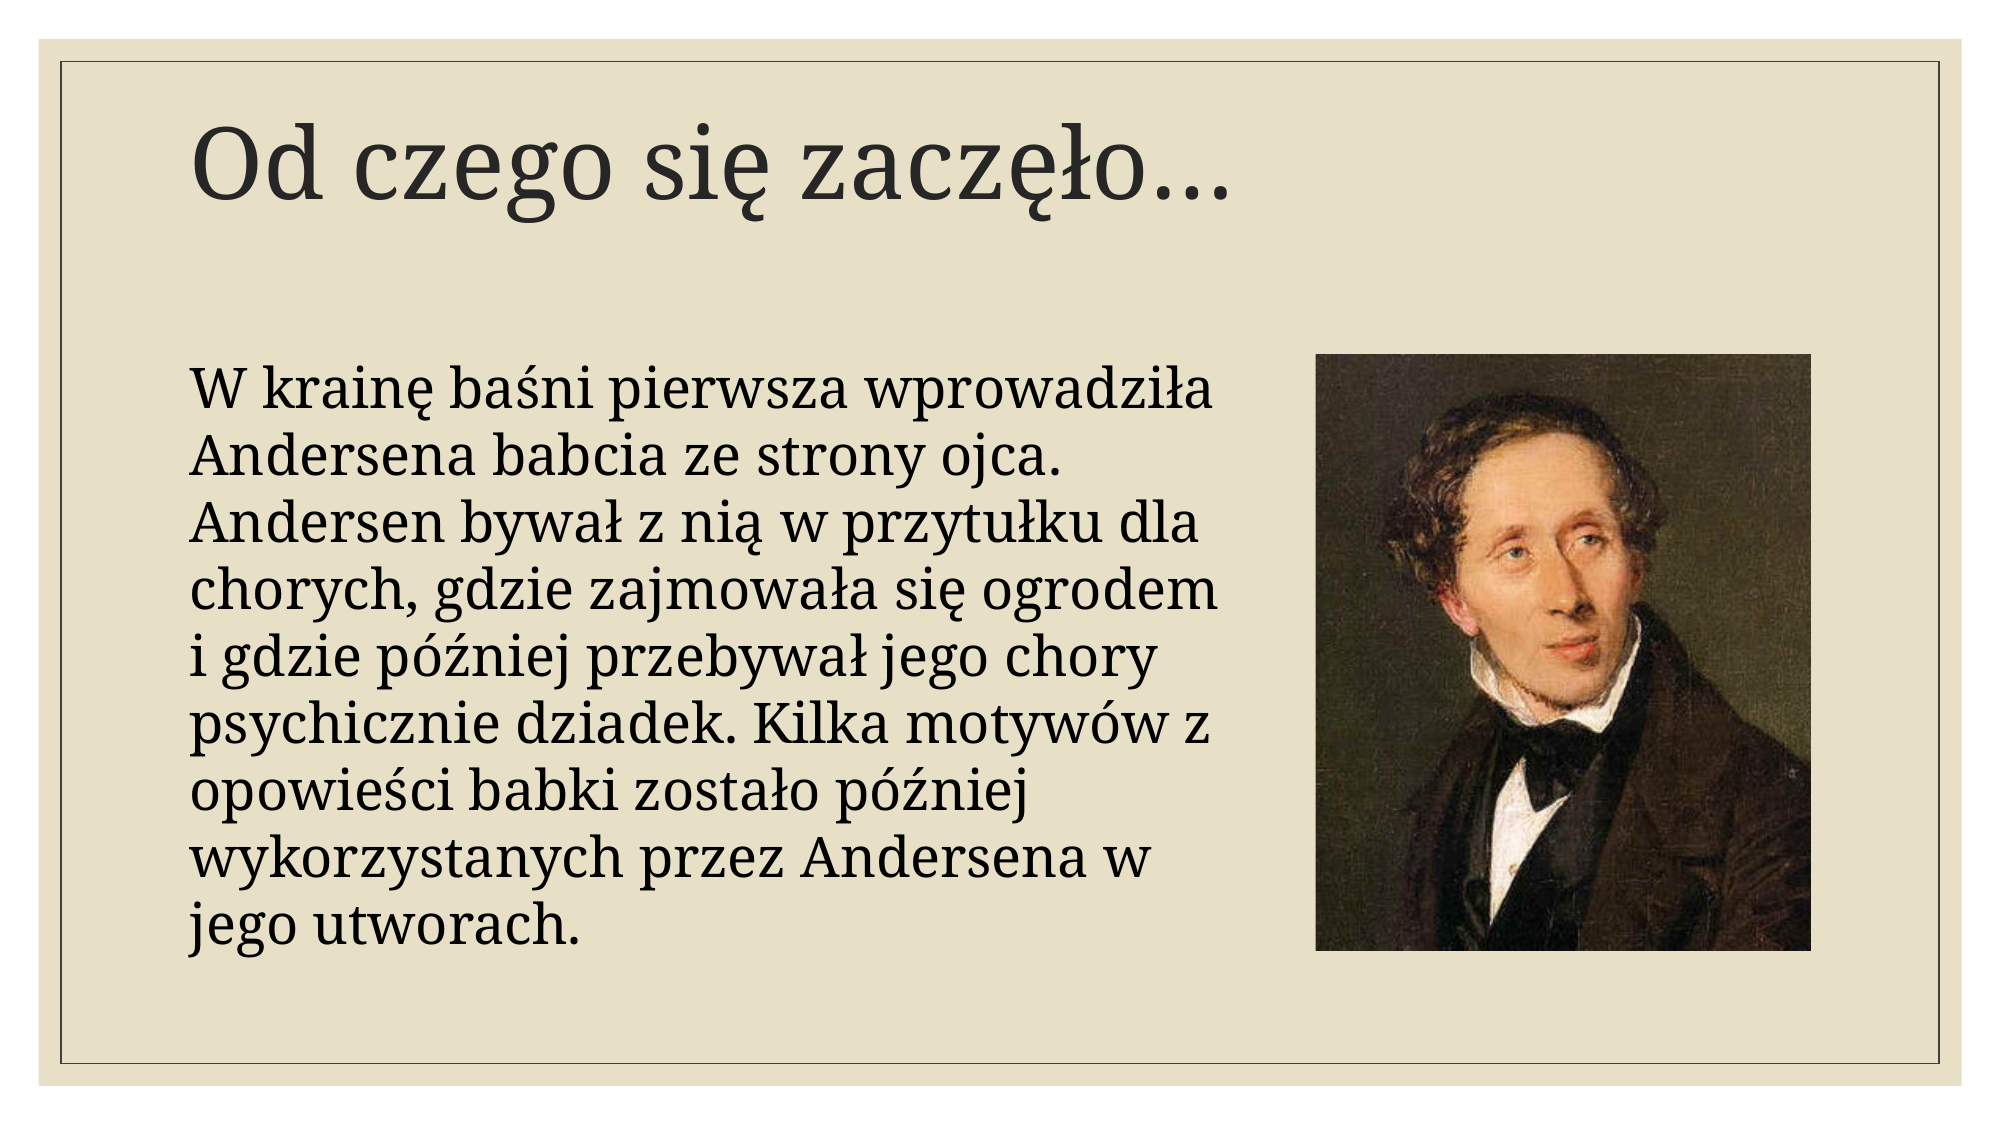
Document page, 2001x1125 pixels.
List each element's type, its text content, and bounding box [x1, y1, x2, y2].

title Od czego się zaczęło… [174, 105, 1825, 331]
picture [1315, 354, 1811, 951]
list W krainę baśni pierwsza wprowadziła Andersena babcia ze strony ojca. Andersen bywał z nią w przytułku dla chorych, gdzie zajmowała się ogrodem i gdzie później przebywał jego chory psychicznie dziadek. Kilka motywów z opowieści babki zostało później wykorzystanych przez Andersena w jego utworach. [174, 345, 1239, 990]
